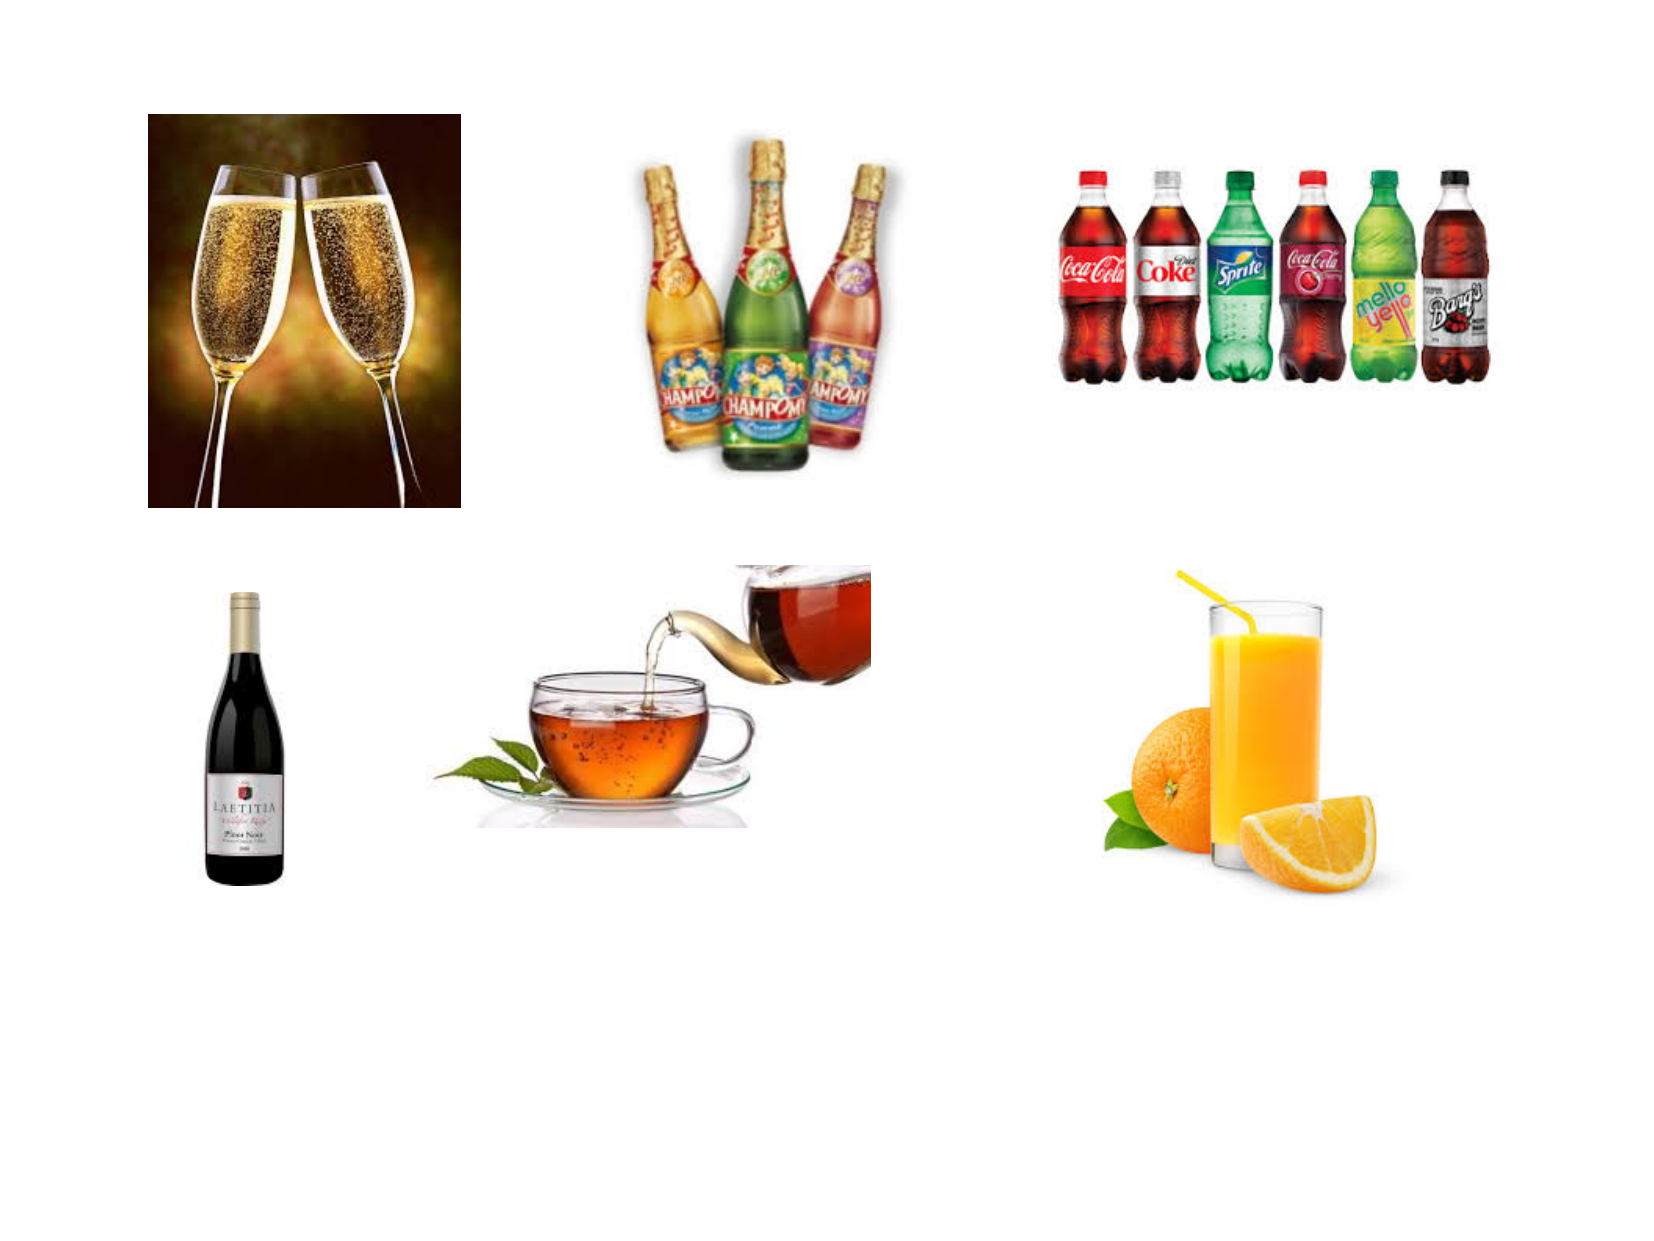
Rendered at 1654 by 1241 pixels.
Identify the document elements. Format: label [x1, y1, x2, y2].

picture [1051, 153, 1508, 402]
picture [1077, 557, 1430, 910]
picture [35, 565, 871, 886]
picture [590, 129, 941, 480]
picture [148, 114, 461, 508]
